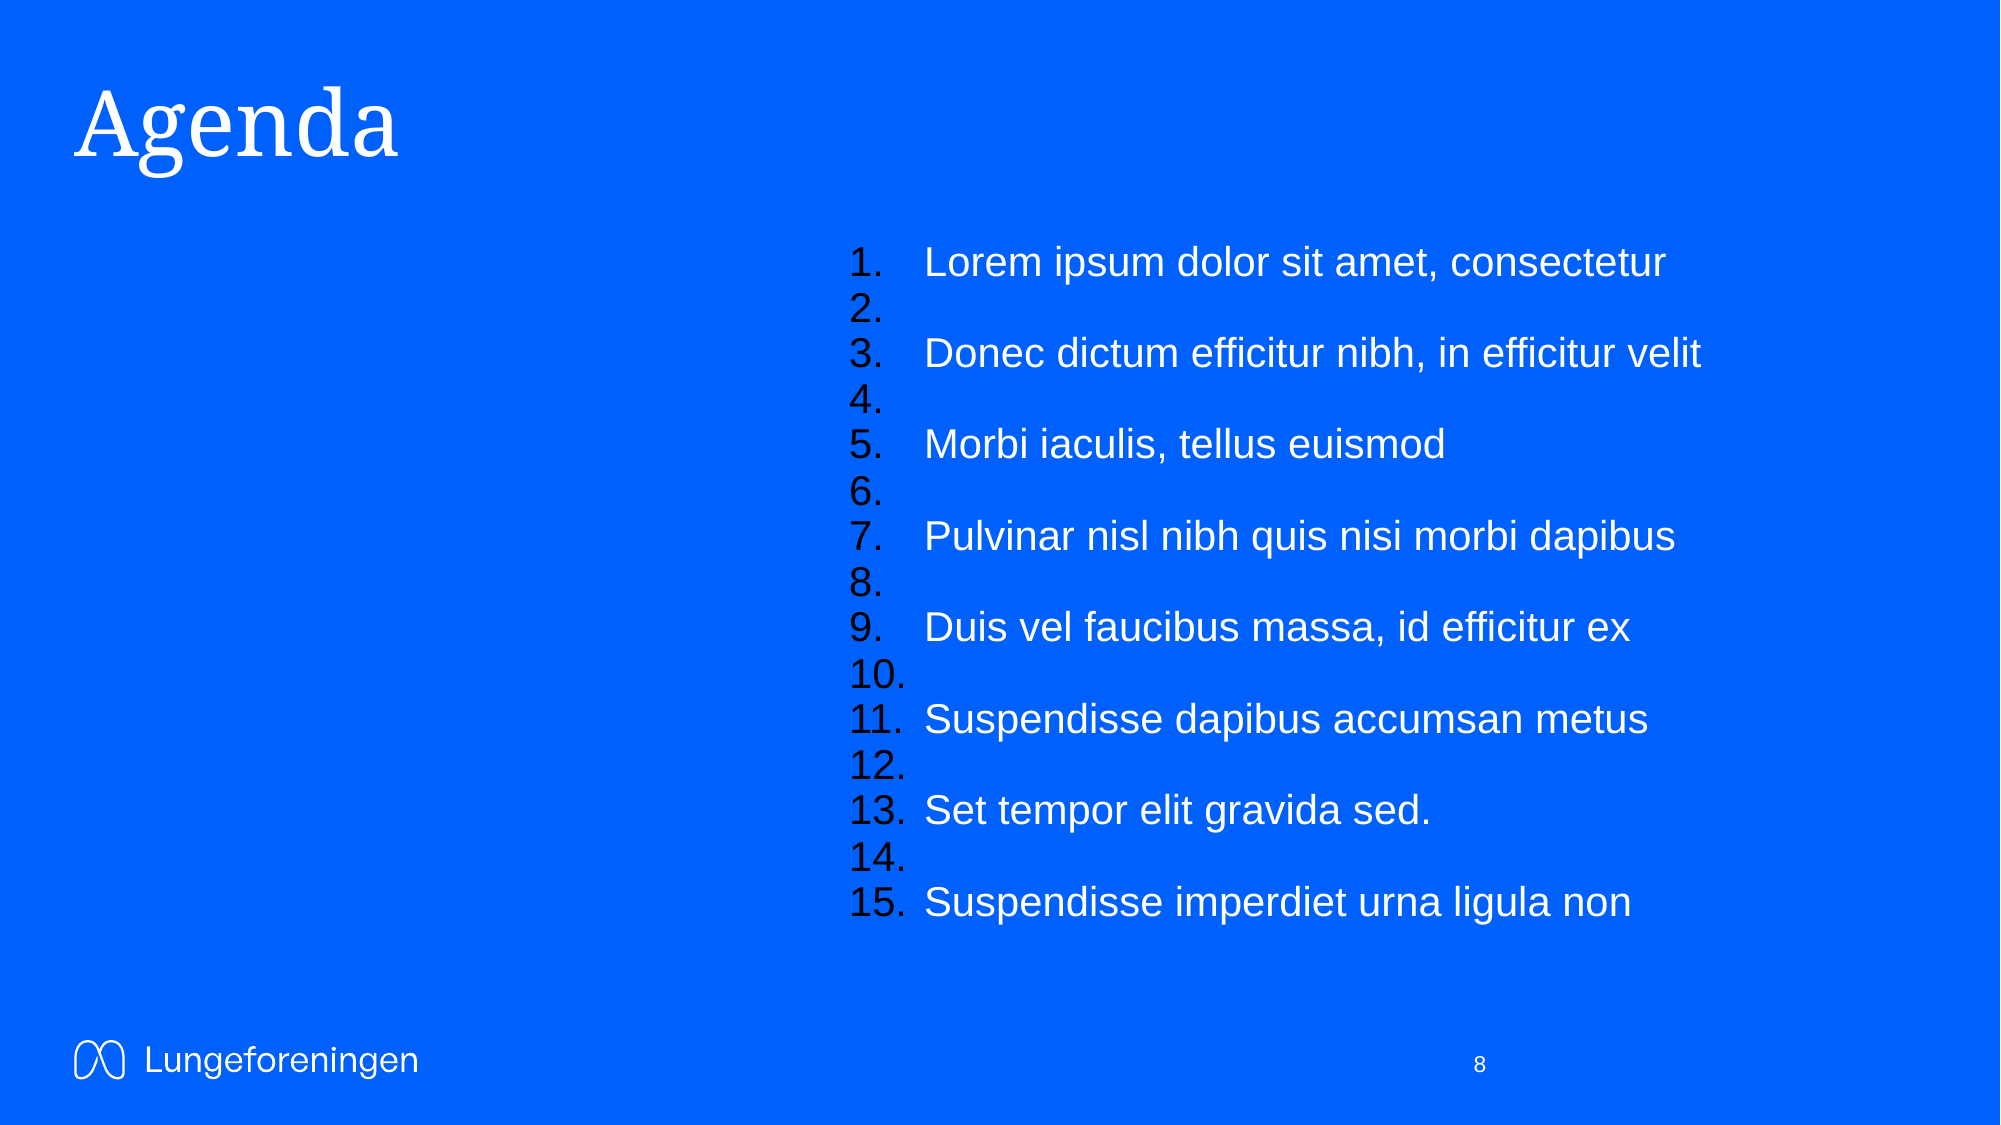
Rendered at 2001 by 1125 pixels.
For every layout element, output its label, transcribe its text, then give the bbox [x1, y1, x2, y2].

subtitle Lorem ipsum dolor sit amet, consectetur Donec dictum efficitur nibh, in efficitur velit Morbi iaculis, tellus euismod Pulvinar nisl nibh quis nisi morbi dapibus Duis vel faucibus massa, id efficitur ex Suspendisse dapibus accumsan metus Set tempor elit gravida sed. Suspendisse imperdiet urna ligula non [834, 134, 1863, 1031]
text_box 9 [1473, 1033, 1924, 1094]
title Agenda [74, 77, 752, 333]
